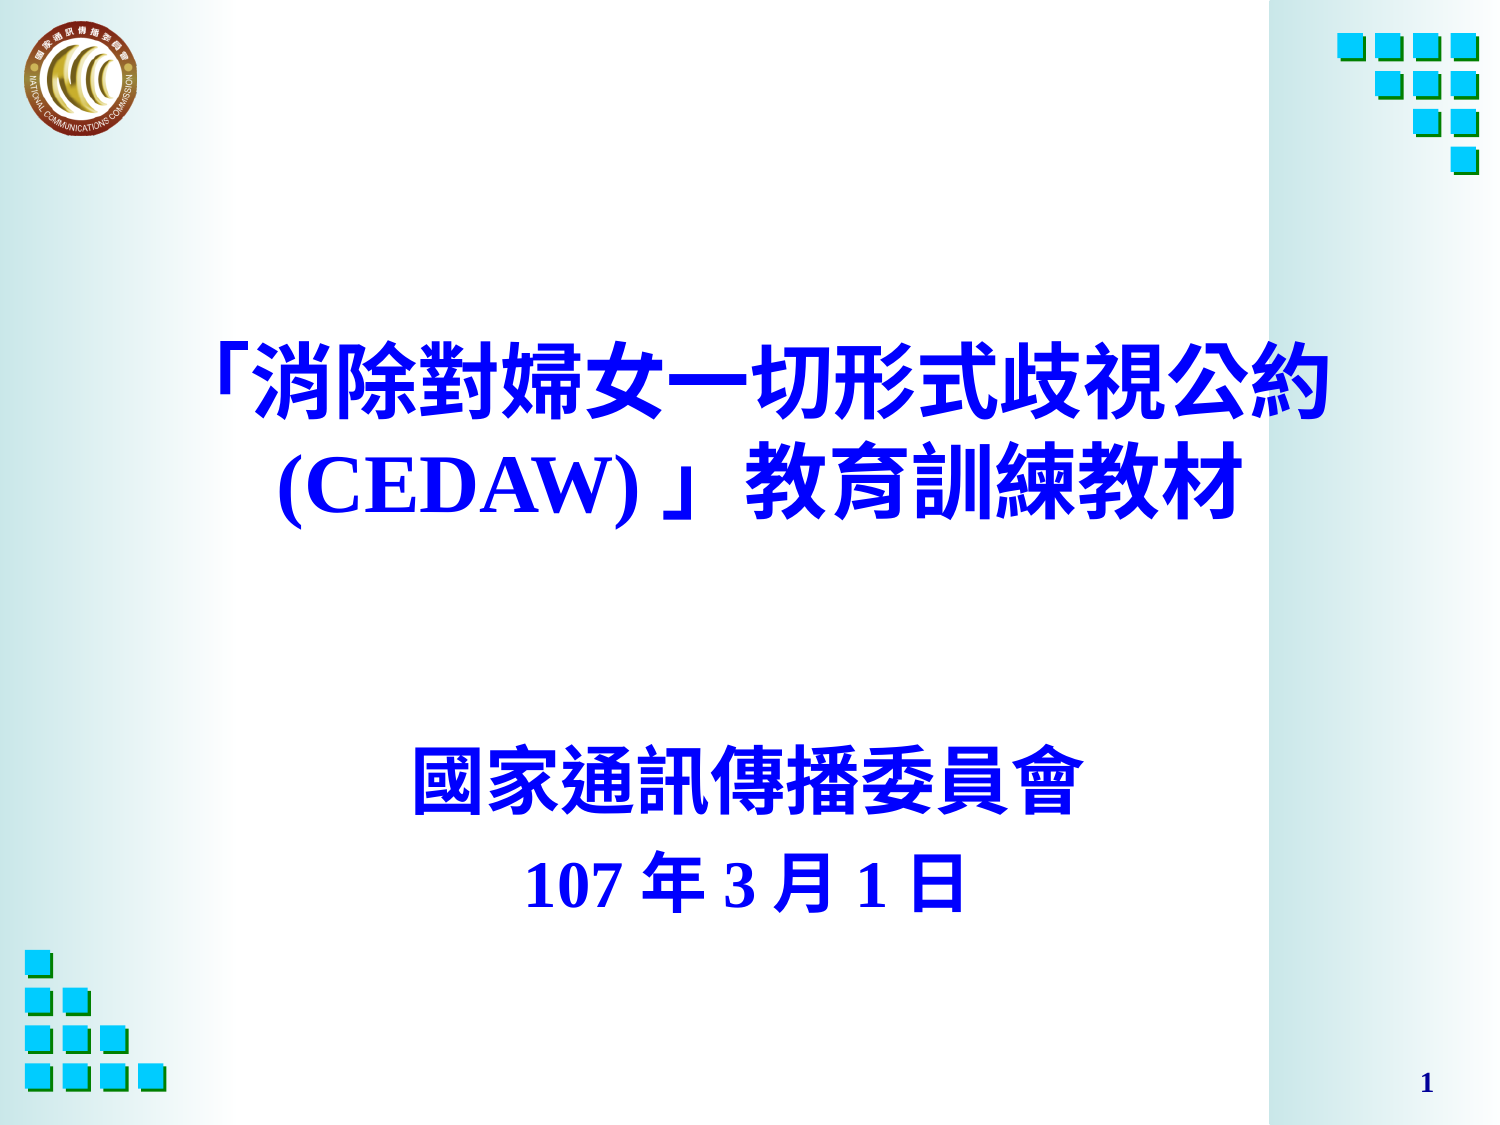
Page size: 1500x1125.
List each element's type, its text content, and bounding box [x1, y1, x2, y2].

title 「消除對婦女一切形式歧視公約(CEDAW)」教育訓練教材 [140, 269, 1381, 589]
text_box 國家通訊傳播委員會 107年3月1日 [222, 726, 1273, 948]
picture [24, 21, 137, 136]
